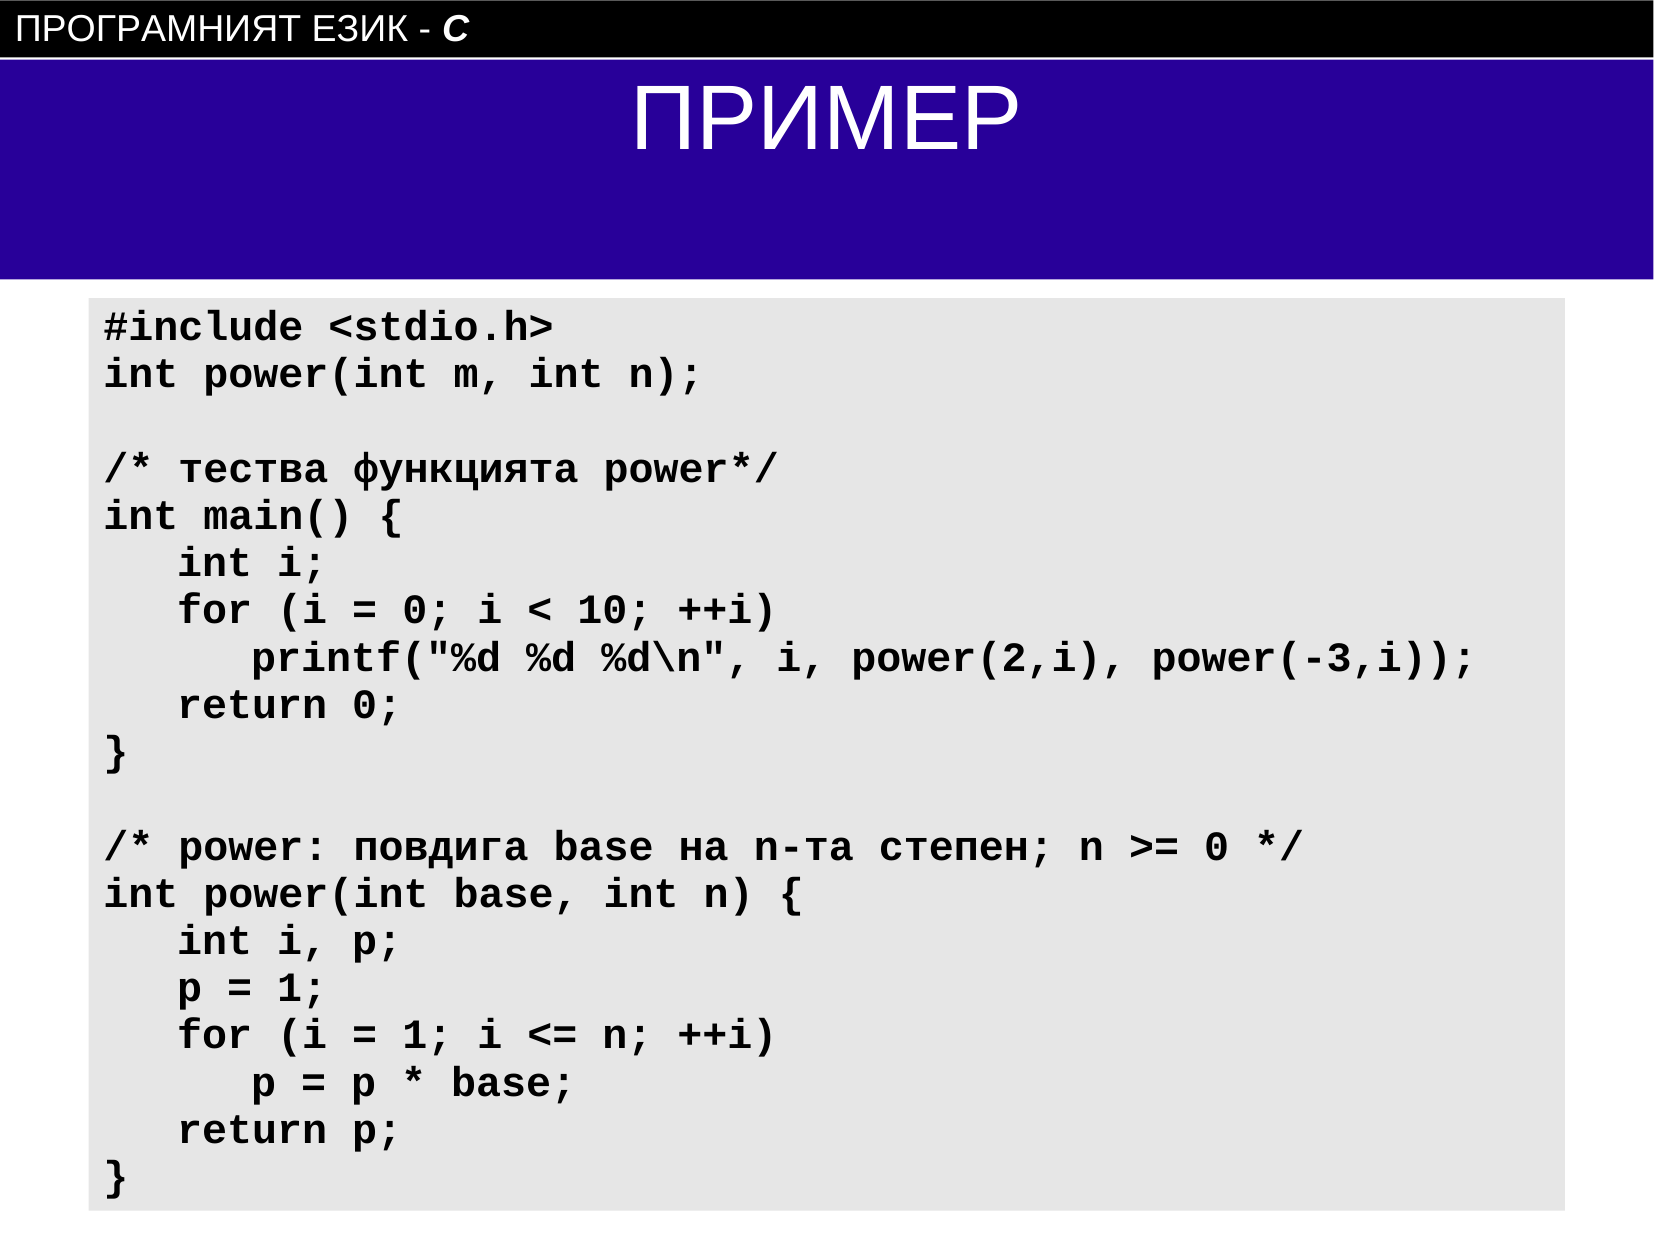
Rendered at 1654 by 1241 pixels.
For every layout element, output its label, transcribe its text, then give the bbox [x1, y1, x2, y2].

text_box ПРИМЕР [0, 59, 1654, 280]
text_box ПРОГРАМНИЯT ЕЗИК - С [0, 0, 1654, 58]
text_box #include <stdio.h> int power(int m, int n); /* тества функцията power*/ int main() { int i; for (i = 0; i < 10; ++i) printf("%d %d %d\n", i, power(2,i), power(-3,i)); return 0; } /* power: повдига base на n-та степен; n >= 0 */ int power(int base, int n) { int i, p; p = 1; for (i = 1; i <= n; ++i) p = p * base; return p; } [88, 298, 1565, 1211]
